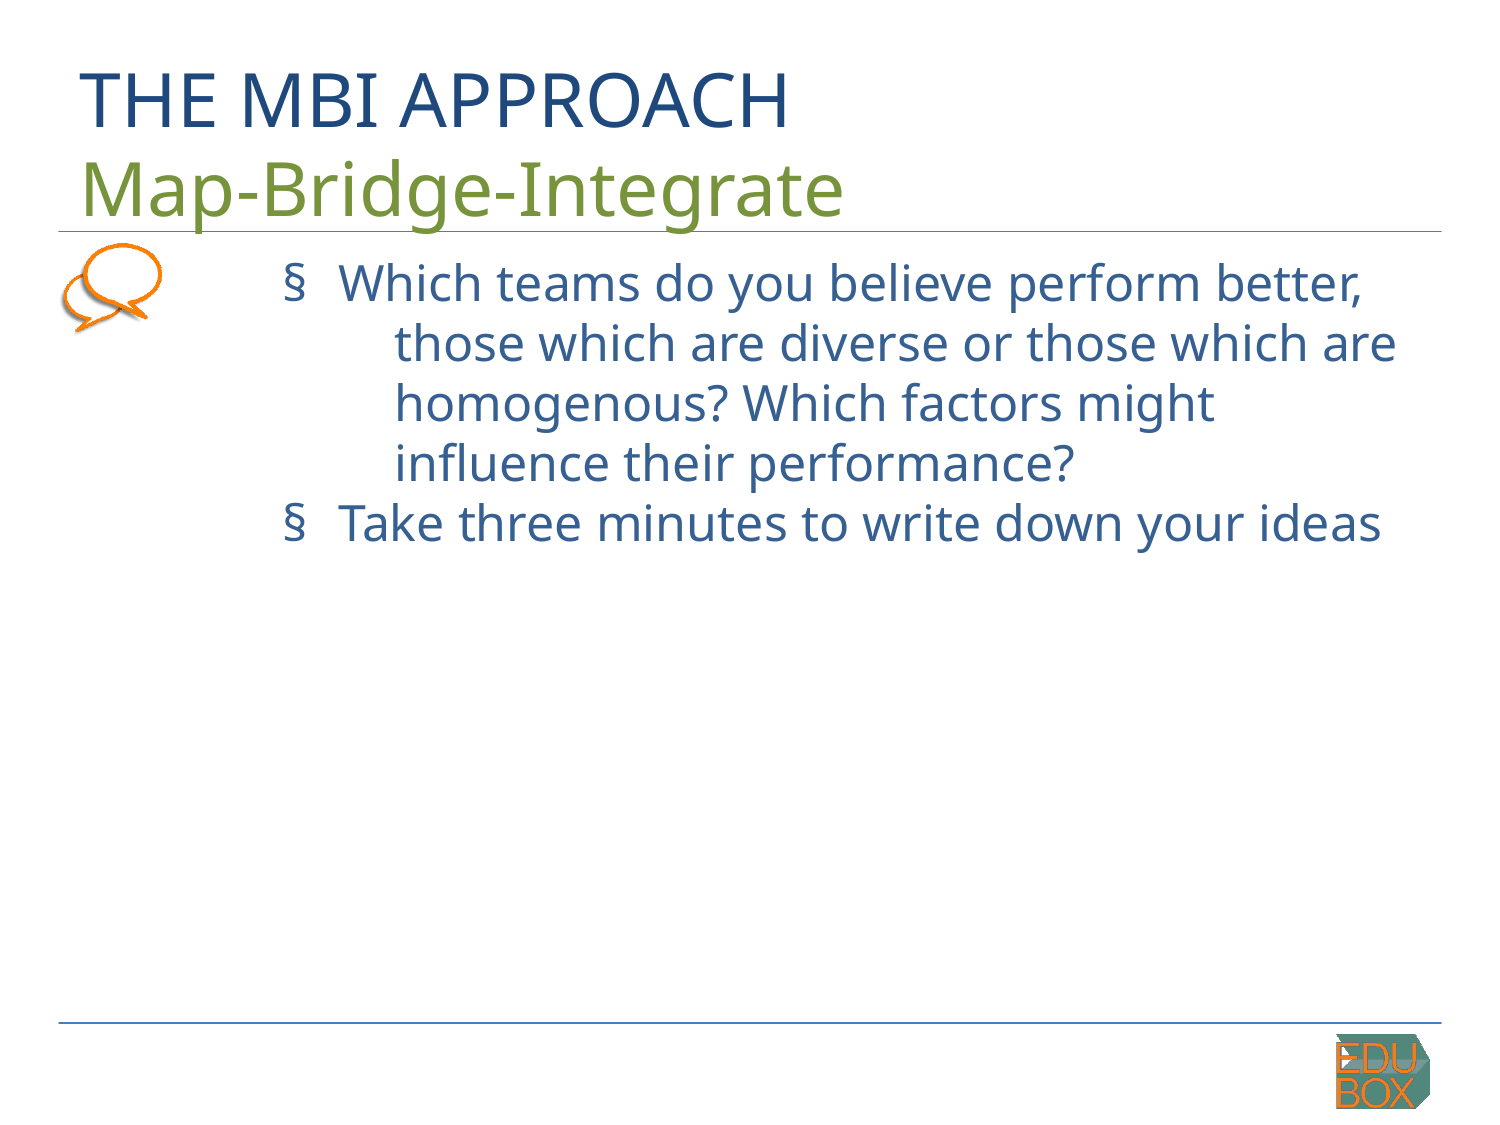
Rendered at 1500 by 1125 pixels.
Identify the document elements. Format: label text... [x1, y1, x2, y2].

text_box Map-Bridge-Integrate [64, 127, 1471, 247]
picture [1328, 1028, 1437, 1114]
text_box Which teams do you believe perform better, those which are diverse or those which are homogenous? Which factors might influence their performance? Take three minutes to write down your ideas [135, 244, 1420, 379]
text_box THE MBI APPROACH [64, 42, 1388, 127]
picture [58, 243, 162, 339]
